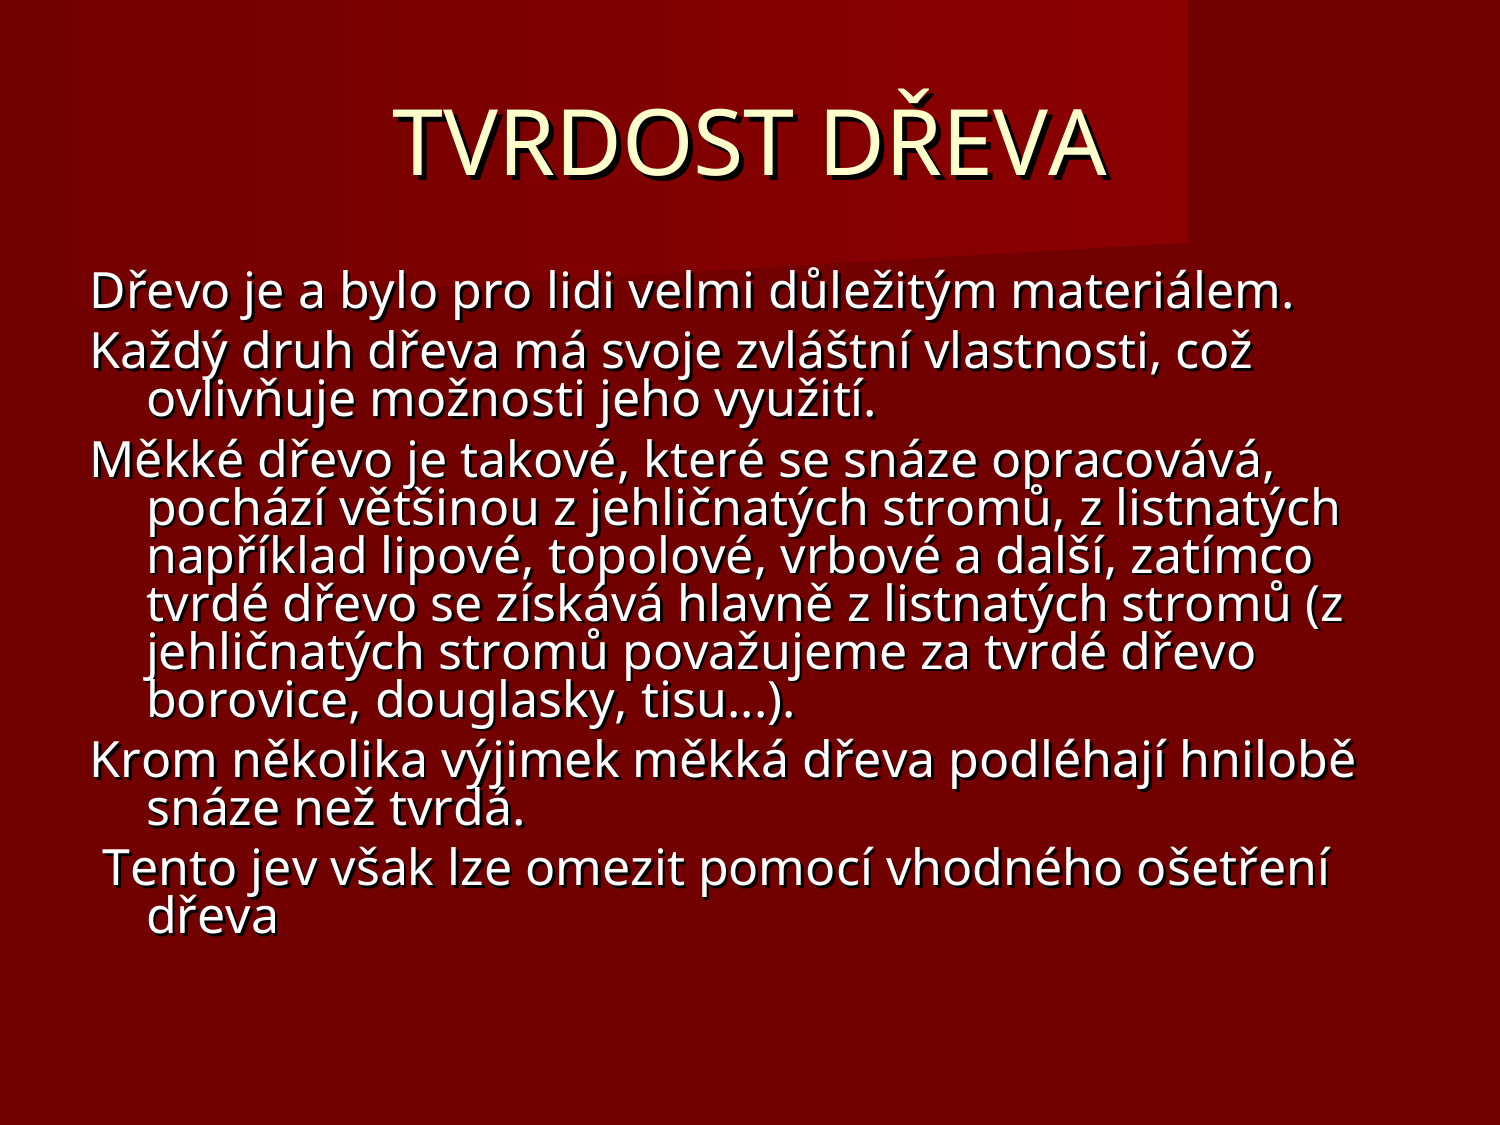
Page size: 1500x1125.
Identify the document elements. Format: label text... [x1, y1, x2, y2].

title TVRDOST DŘEVA [75, 45, 1426, 233]
list Dřevo je a bylo pro lidi velmi důležitým materiálem. Každý druh dřeva má svoje zvláštní vlastnosti, což ovlivňuje možnosti jeho využití. Měkké dřevo je takové, které se snáze opracovává, pochází většinou z jehličnatých stromů, z listnatých například lipové, topolové, vrbové a další, zatímco tvrdé dřevo se získává hlavně z listnatých stromů (z jehličnatých stromů považujeme za tvrdé dřevo borovice, douglasky, tisu...). Krom několika výjimek měkká dřeva podléhají hnilobě snáze než tvrdá. Tento jev však lze omezit pomocí vhodného ošetření dřeva [75, 262, 1426, 1001]
